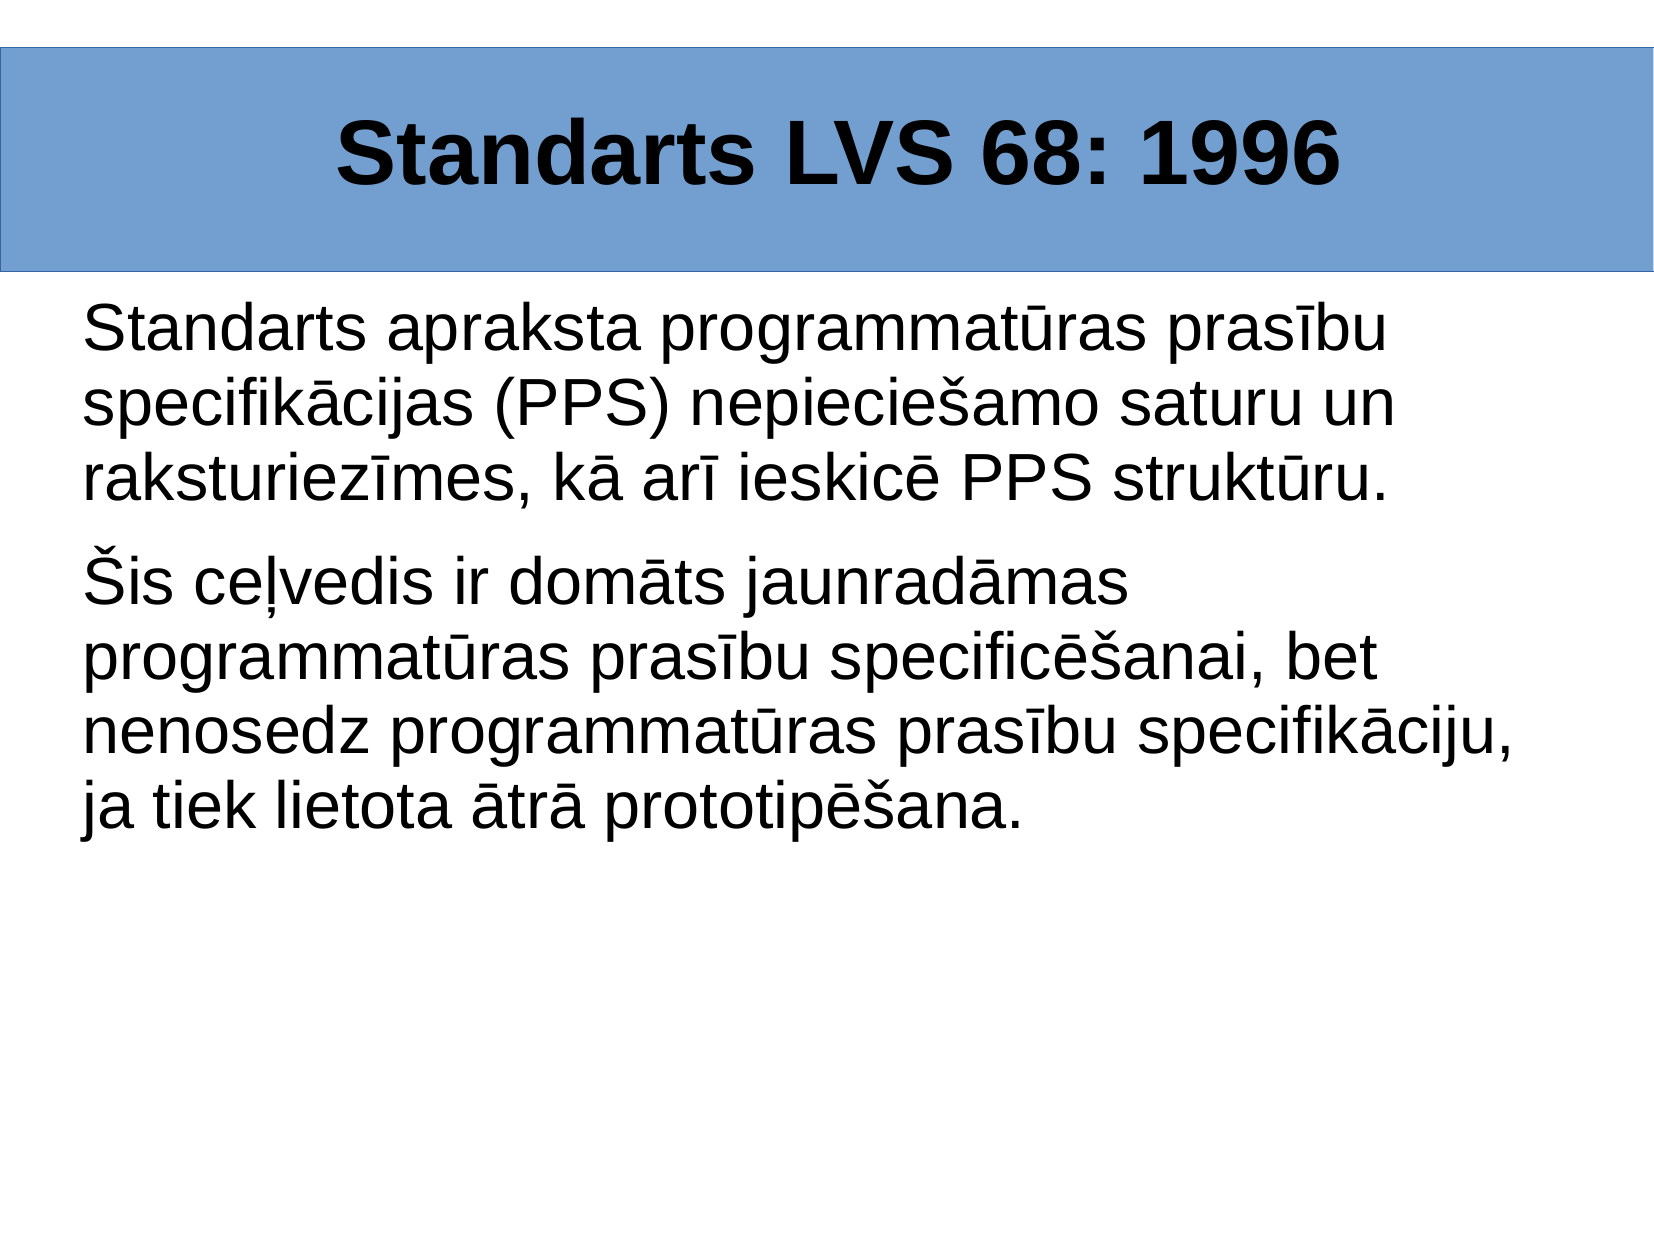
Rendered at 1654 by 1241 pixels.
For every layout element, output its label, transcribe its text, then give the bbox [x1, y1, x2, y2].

text_box [0, 47, 1654, 272]
list Standarts apraksta programmatūras prasību specifikācijas (PPS) nepieciešamo saturu un raksturiezīmes, kā arī ieskicē PPS struktūru. Šis ceļvedis ir domāts jaunradāmas programmatūras prasību specificēšanai, bet nenosedz programmatūras prasību specifikāciju, ja tiek lietota ātrā prototipēšana. [82, 290, 1571, 1123]
title Standarts LVS 68: 1996 [82, 49, 1571, 257]
